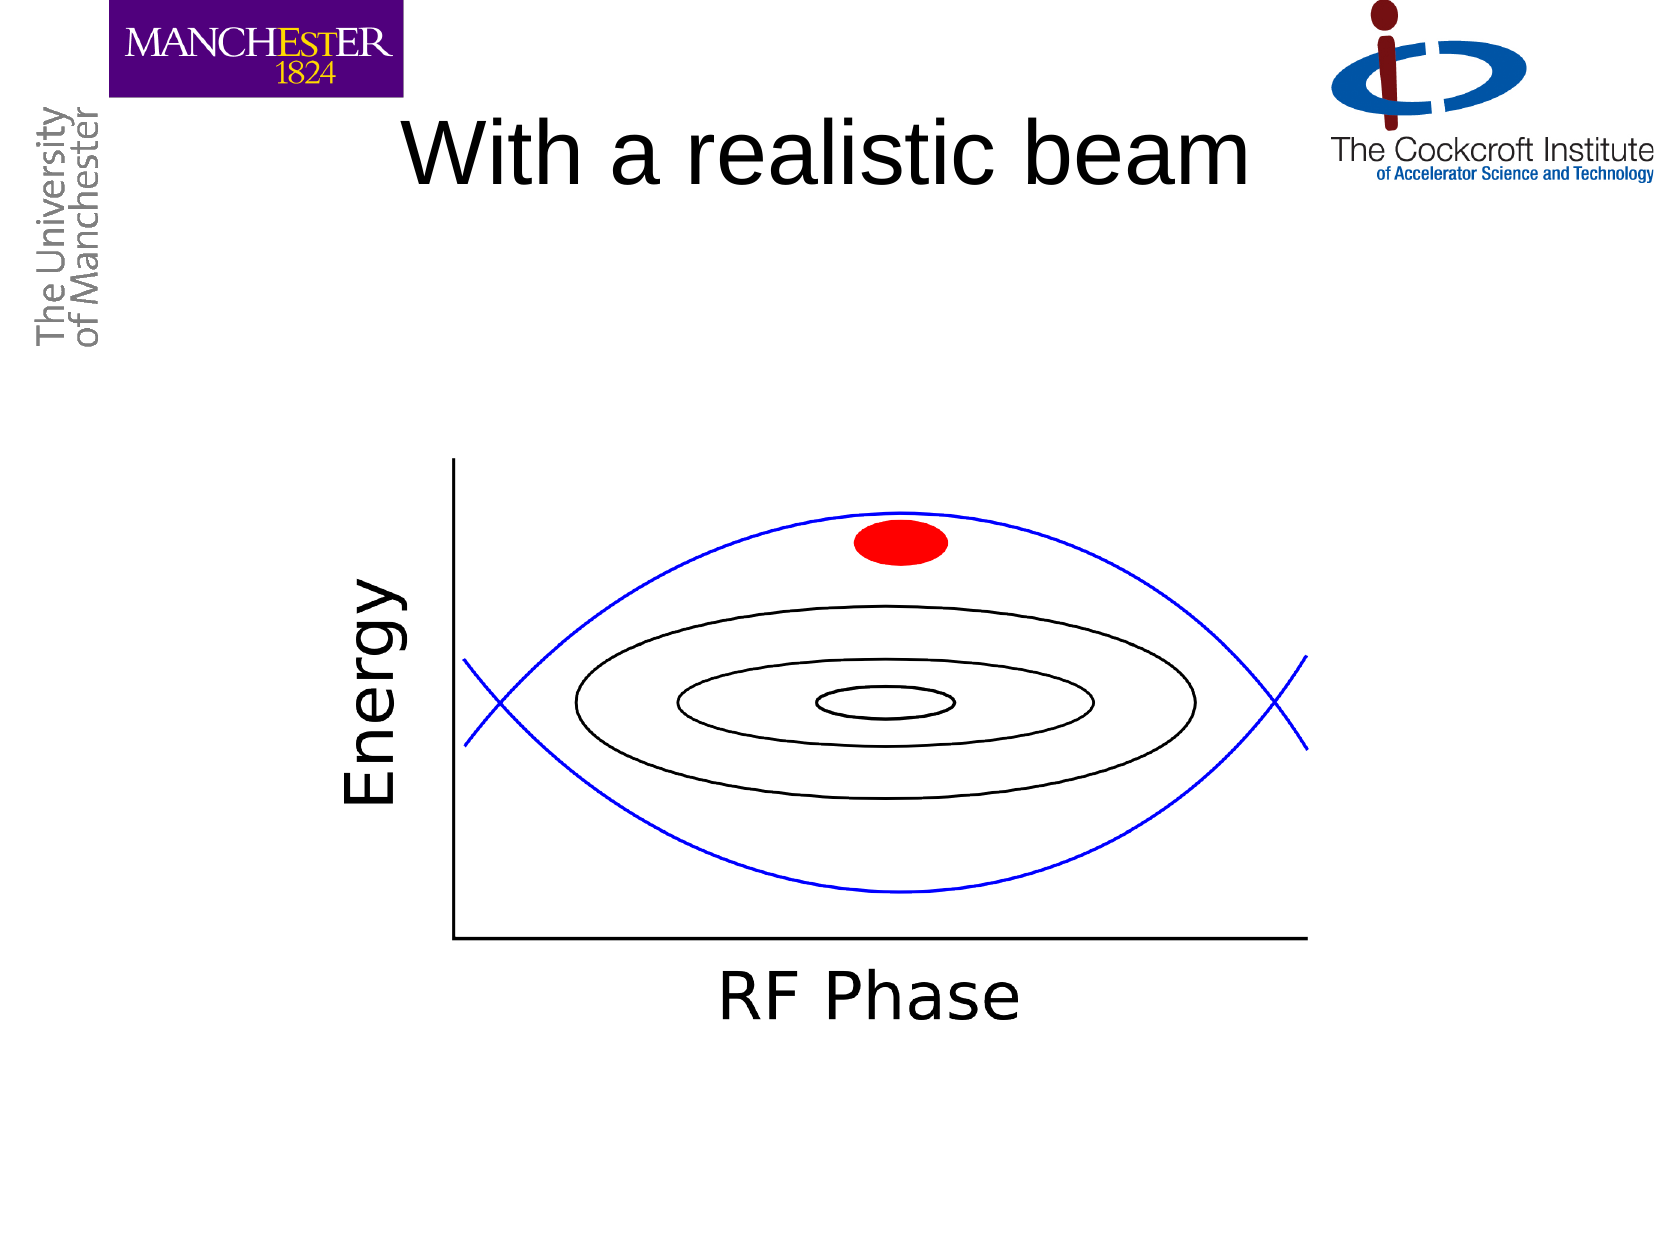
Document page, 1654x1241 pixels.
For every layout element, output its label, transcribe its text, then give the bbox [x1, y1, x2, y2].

title With a realistic beam [82, 56, 1571, 250]
picture [0, 0, 404, 347]
picture [344, 456, 1309, 1020]
picture [1331, 0, 1654, 183]
